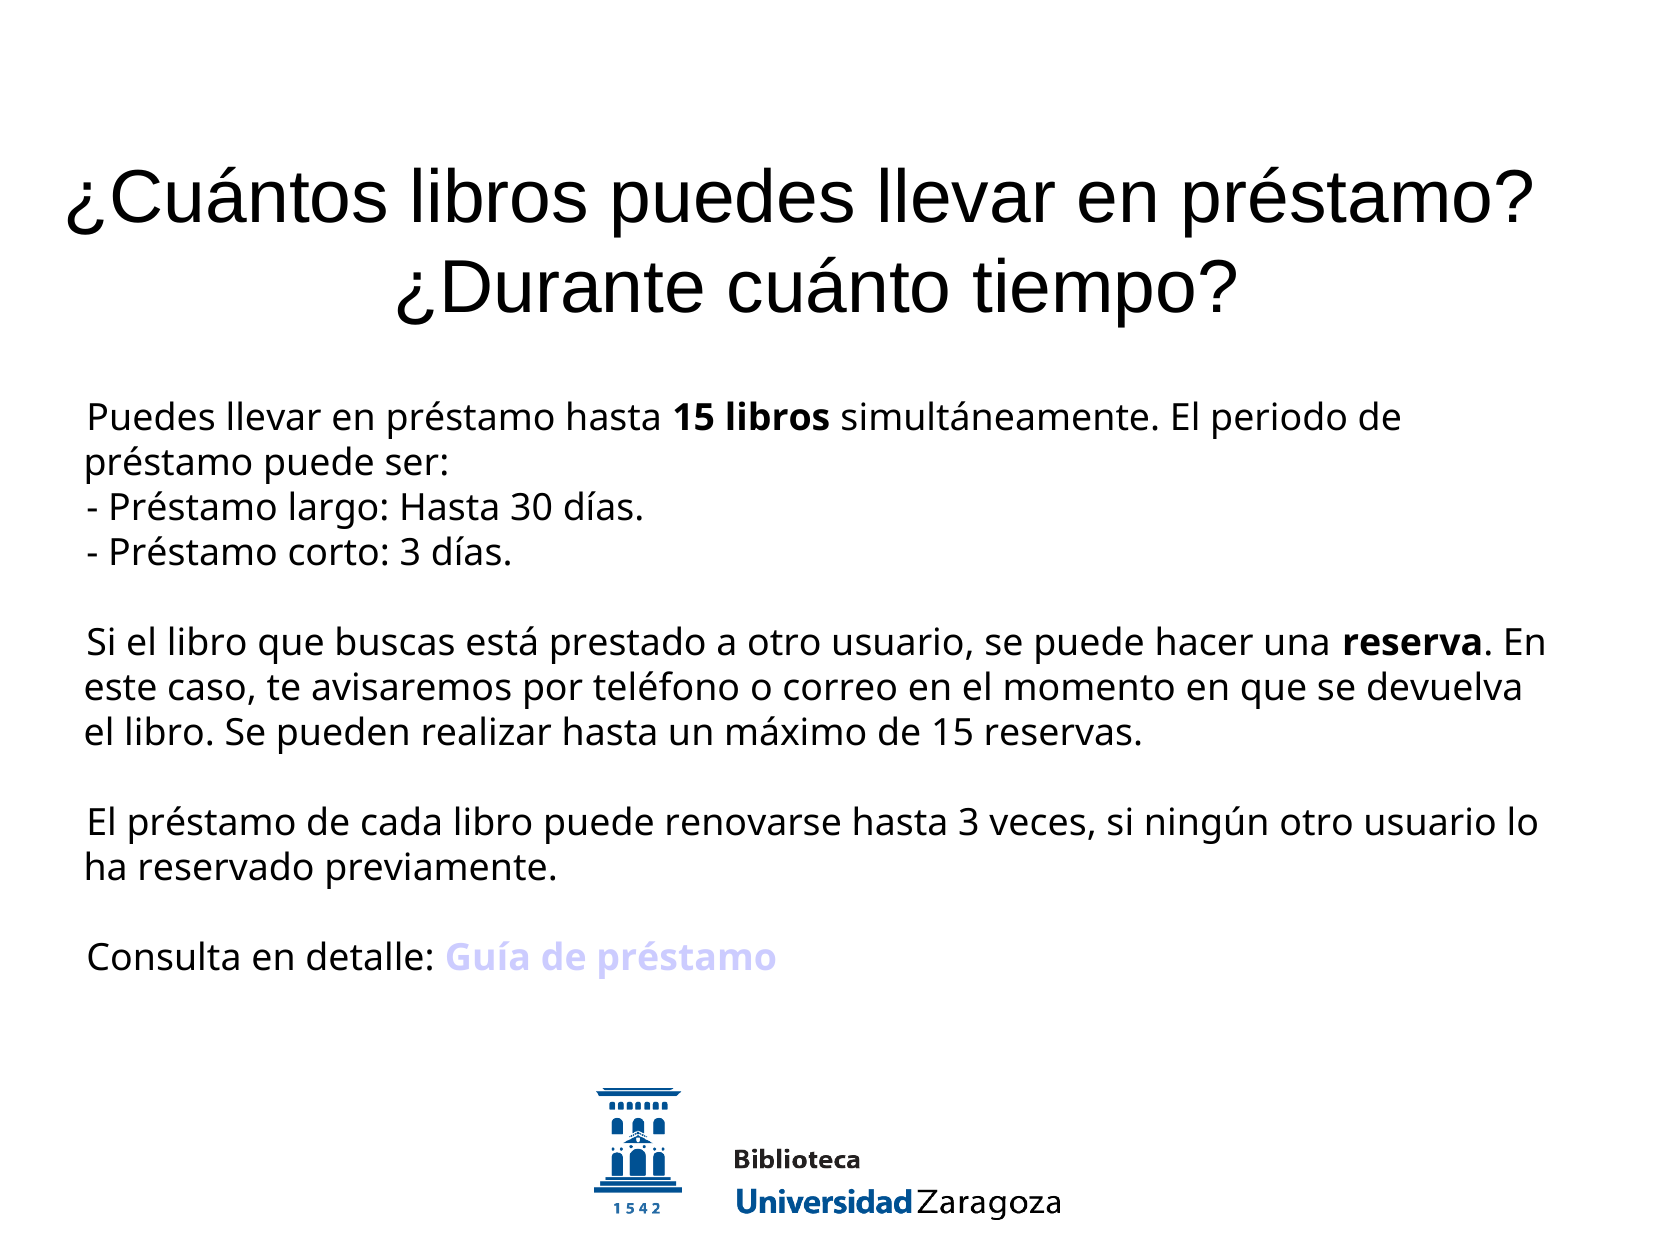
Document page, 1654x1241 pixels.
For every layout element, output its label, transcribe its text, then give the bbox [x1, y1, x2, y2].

text_box Puedes llevar en préstamo hasta 15 libros simultáneamente. El periodo de préstamo puede ser: - Préstamo largo: Hasta 30 días. - Préstamo corto: 3 días. Si el libro que buscas está prestado a otro usuario, se puede hacer una reserva. En este caso, te avisaremos por teléfono o correo en el momento en que se devuelva el libro. Se pueden realizar hasta un máximo de 15 reservas. El préstamo de cada libro puede renovarse hasta 3 veces, si ningún otro usuario lo ha reservado previamente. Consulta en detalle: Guía de préstamo [68, 385, 1571, 993]
picture [594, 1088, 1060, 1220]
text_box ¿Cuántos libros puedes llevar en préstamo? ¿Durante cuánto tiempo? [0, 110, 1599, 366]
